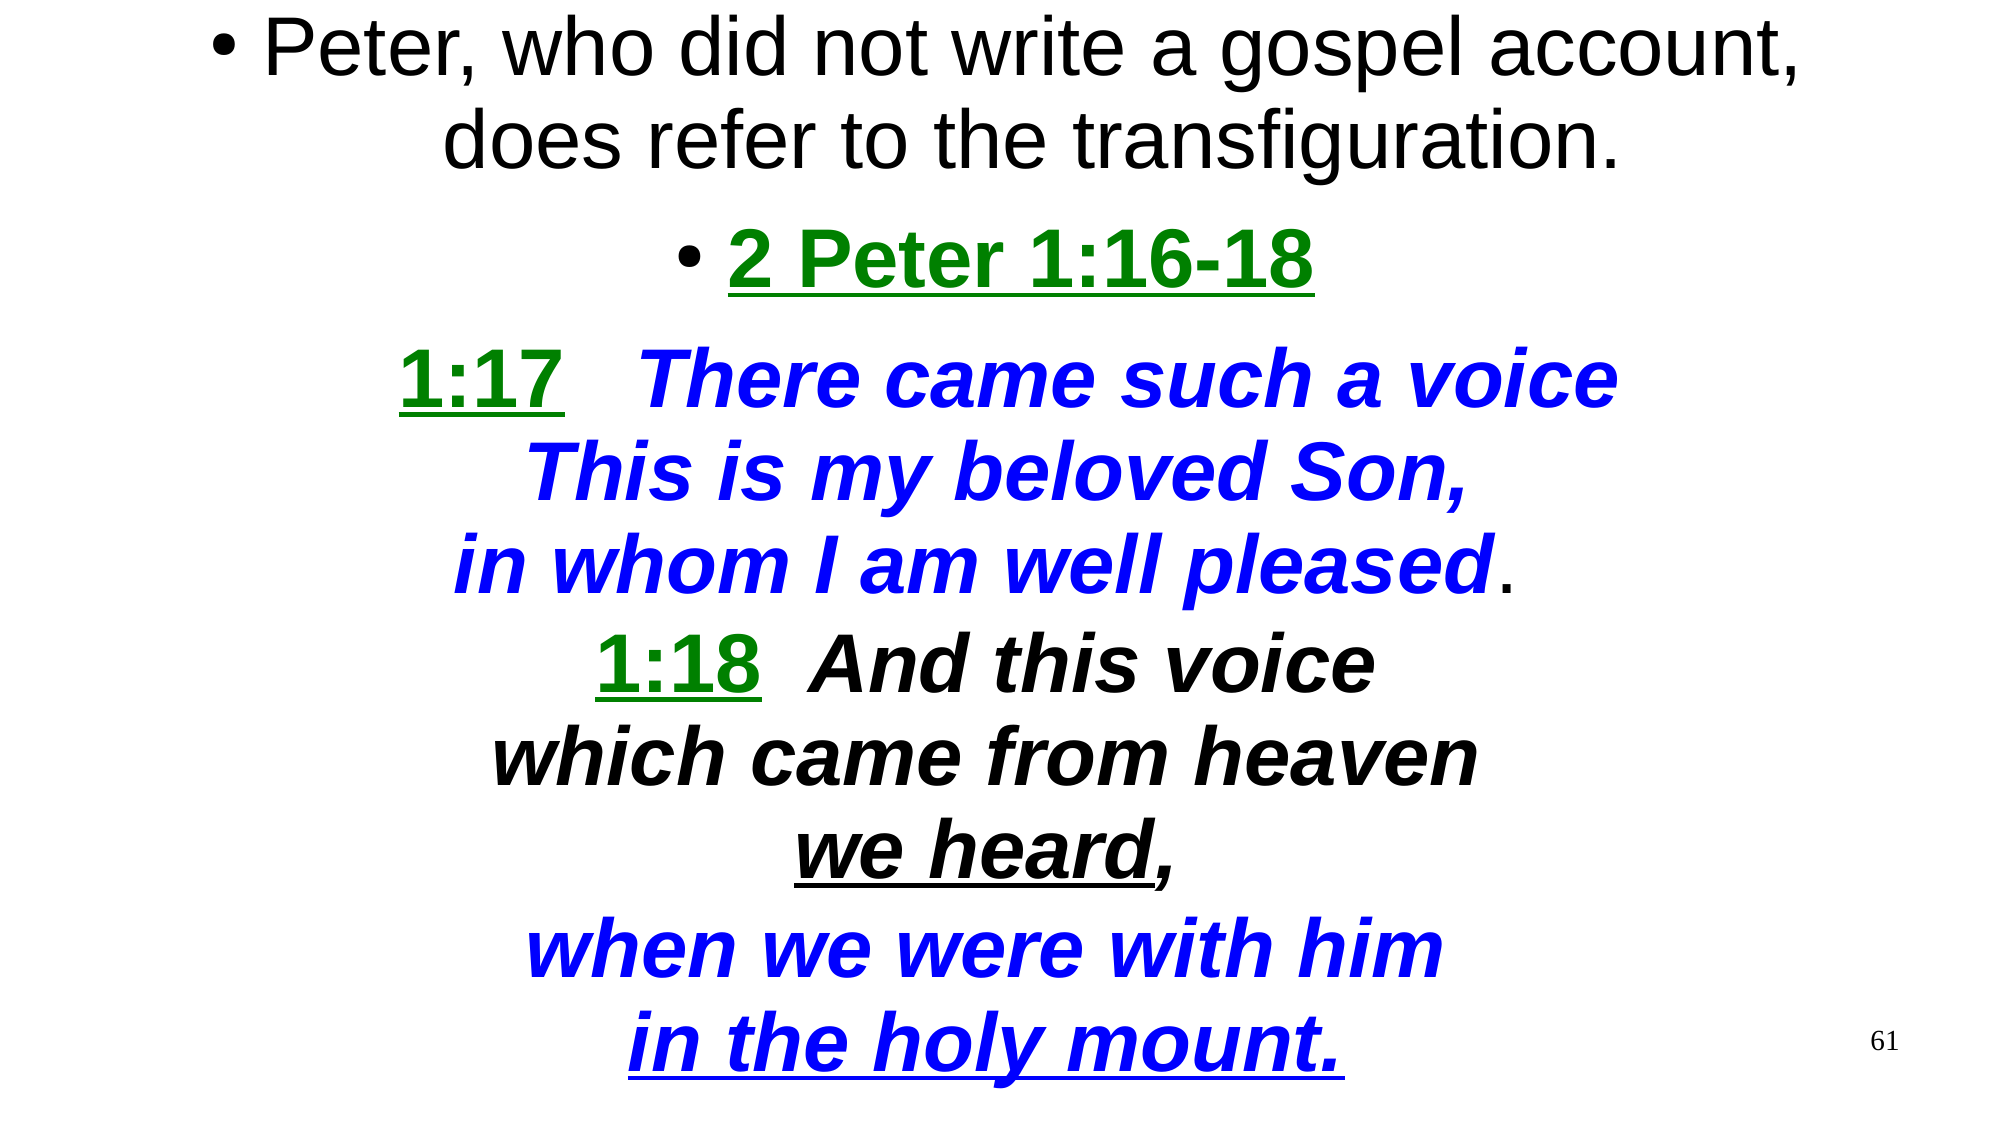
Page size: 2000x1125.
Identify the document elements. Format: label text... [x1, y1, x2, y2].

list Peter, who did not write a gospel account, does refer to the transfiguration. 2 Peter 1:16-18 1:17 There came such a voice This is my beloved Son, in whom I am well pleased. 1:18 And this voice which came from heaven we heard, when we were with him in the holy mount. [0, 0, 1996, 1123]
